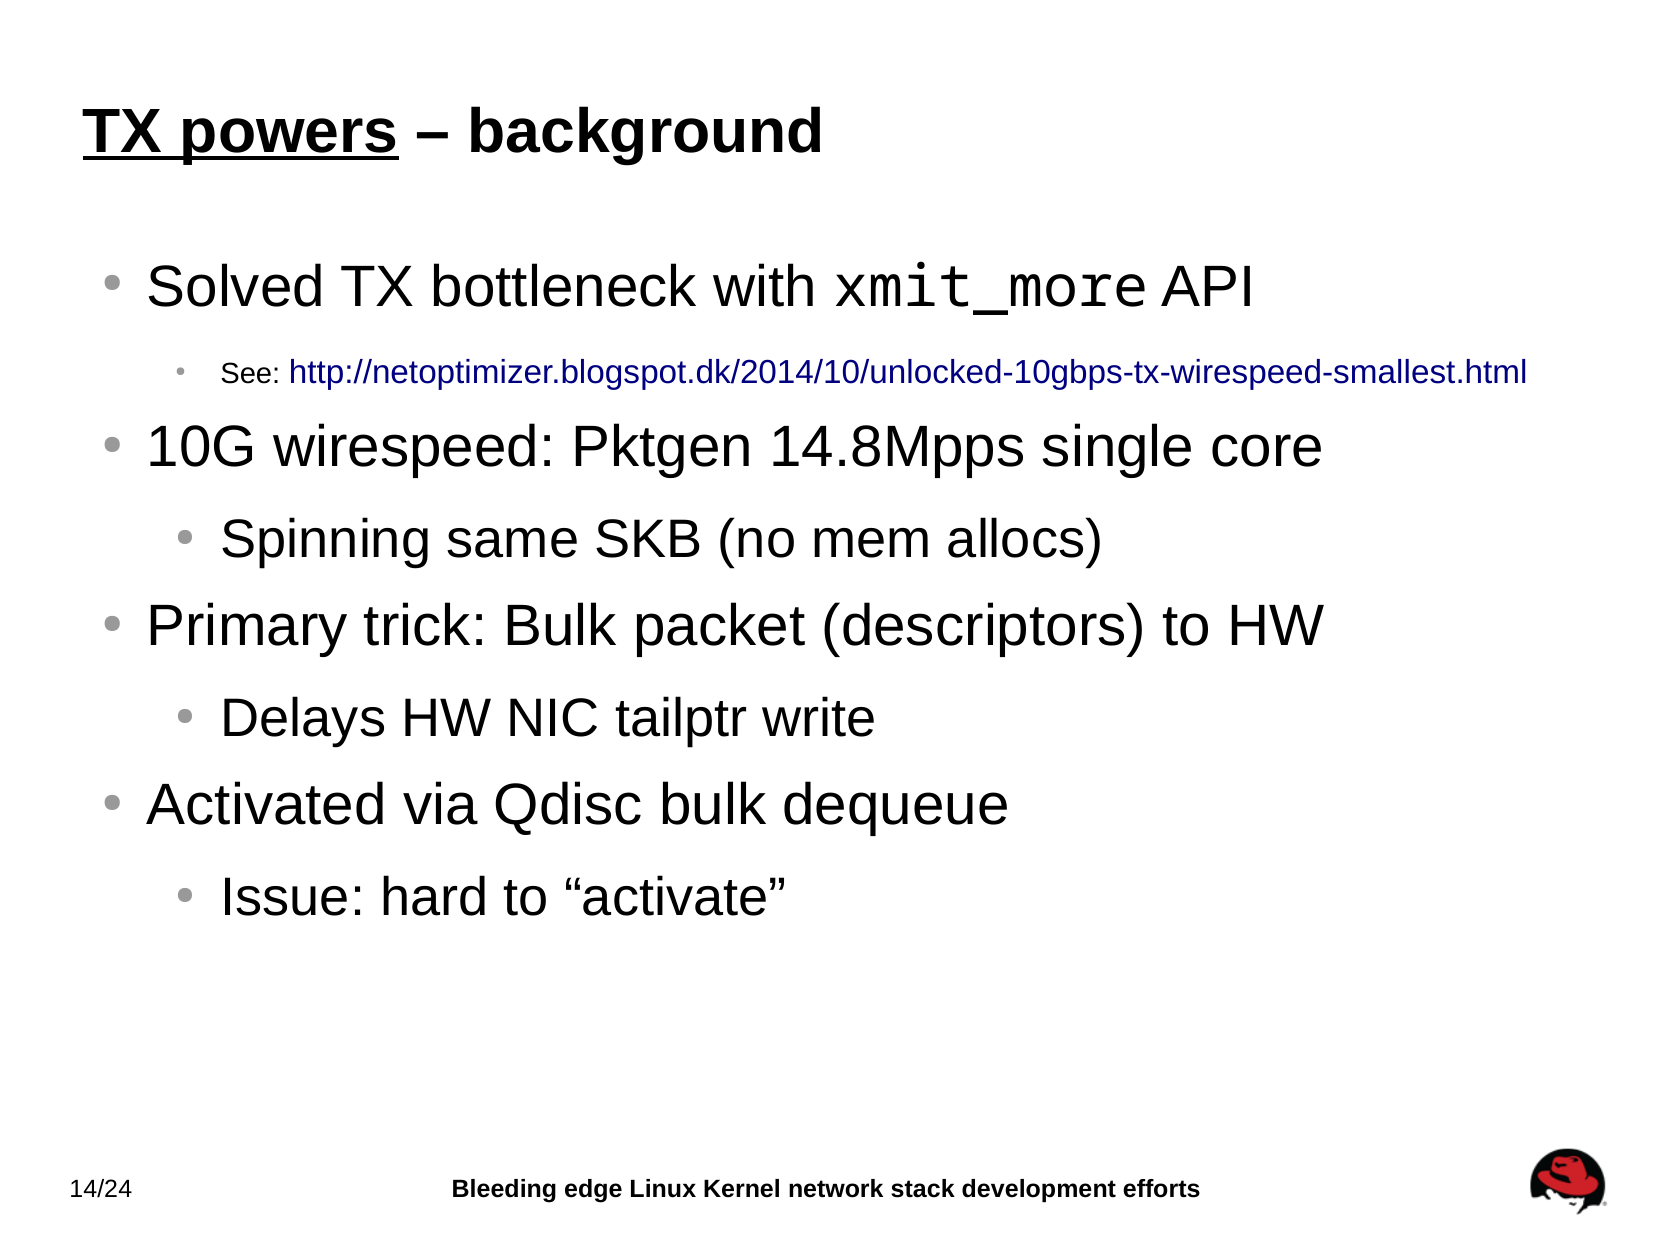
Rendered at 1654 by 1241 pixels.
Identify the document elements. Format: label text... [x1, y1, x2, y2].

text_box [86, 244, 1576, 1036]
title TX powers – background [82, 37, 1571, 225]
picture [1529, 1146, 1613, 1224]
